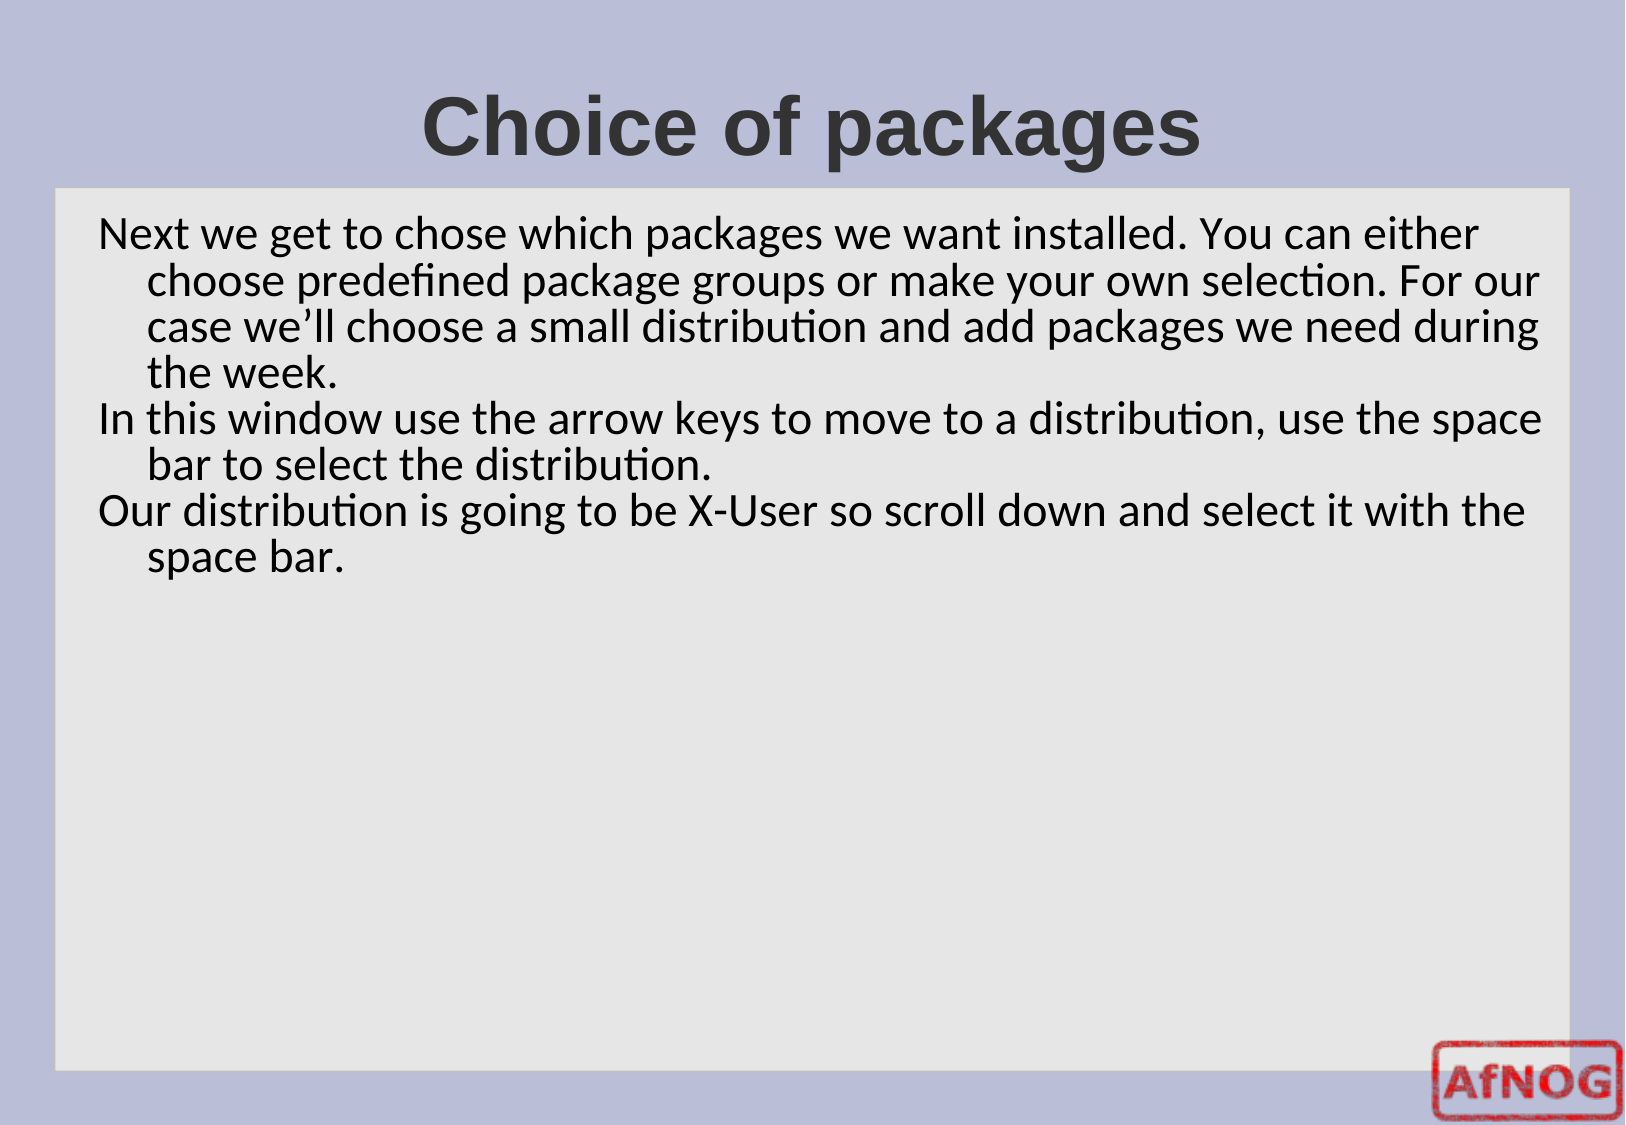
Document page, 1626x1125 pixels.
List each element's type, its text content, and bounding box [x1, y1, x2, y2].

list Next we get to chose which packages we want installed. You can either choose predefined package groups or make your own selection. For our case we’ll choose a small distribution and add packages we need during the week. In this window use the arrow keys to move to a distribution, use the space bar to select the distribution. Our distribution is going to be X-User so scroll down and select it with the space bar. [82, 214, 1560, 1045]
picture [1430, 1038, 1626, 1125]
title Choice of packages [54, 44, 1571, 215]
